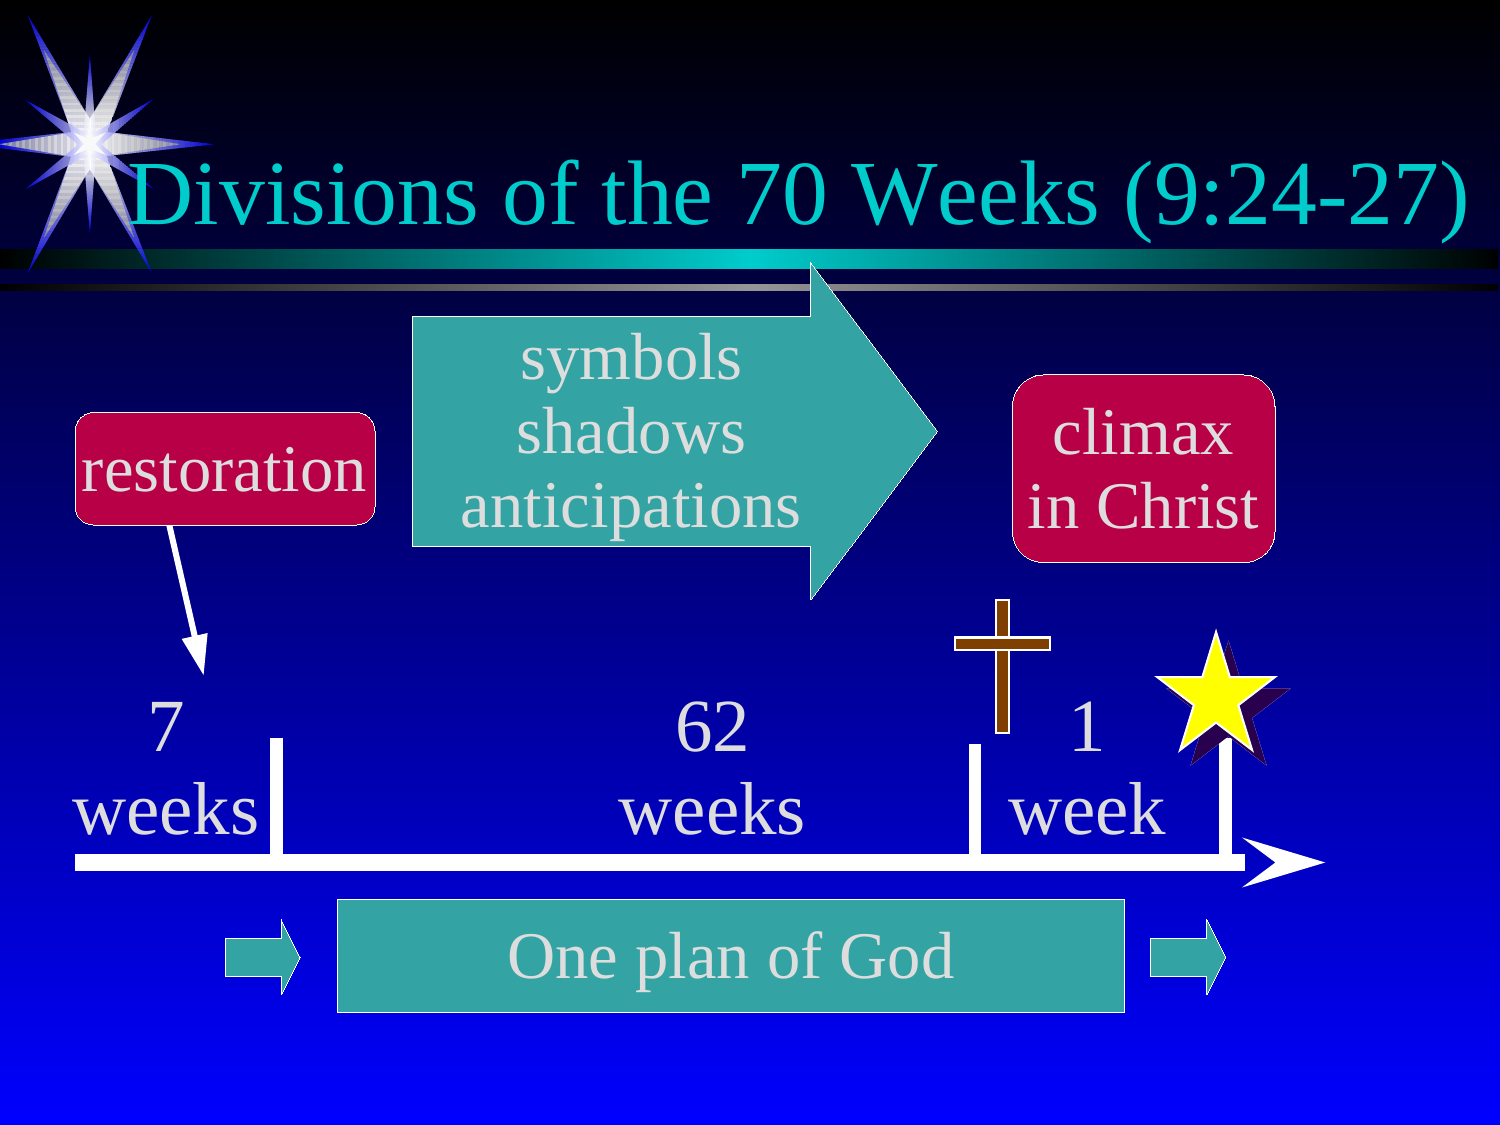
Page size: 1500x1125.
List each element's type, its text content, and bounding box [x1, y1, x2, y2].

text_box 62 weeks [600, 677, 826, 858]
text_box restoration [75, 412, 376, 526]
text_box [955, 599, 1050, 677]
text_box [1150, 919, 1226, 995]
text_box One plan of God [337, 899, 1125, 1013]
text_box symbols shadows anticipations [412, 262, 938, 600]
text_box [1201, 632, 1275, 751]
title Divisions of the 70 Weeks (9:24-27) [112, 99, 1500, 288]
text_box [225, 919, 301, 995]
text_box climax in Christ [1012, 374, 1276, 563]
text_box 1 week [975, 677, 1201, 858]
text_box 7 weeks [53, 677, 279, 858]
